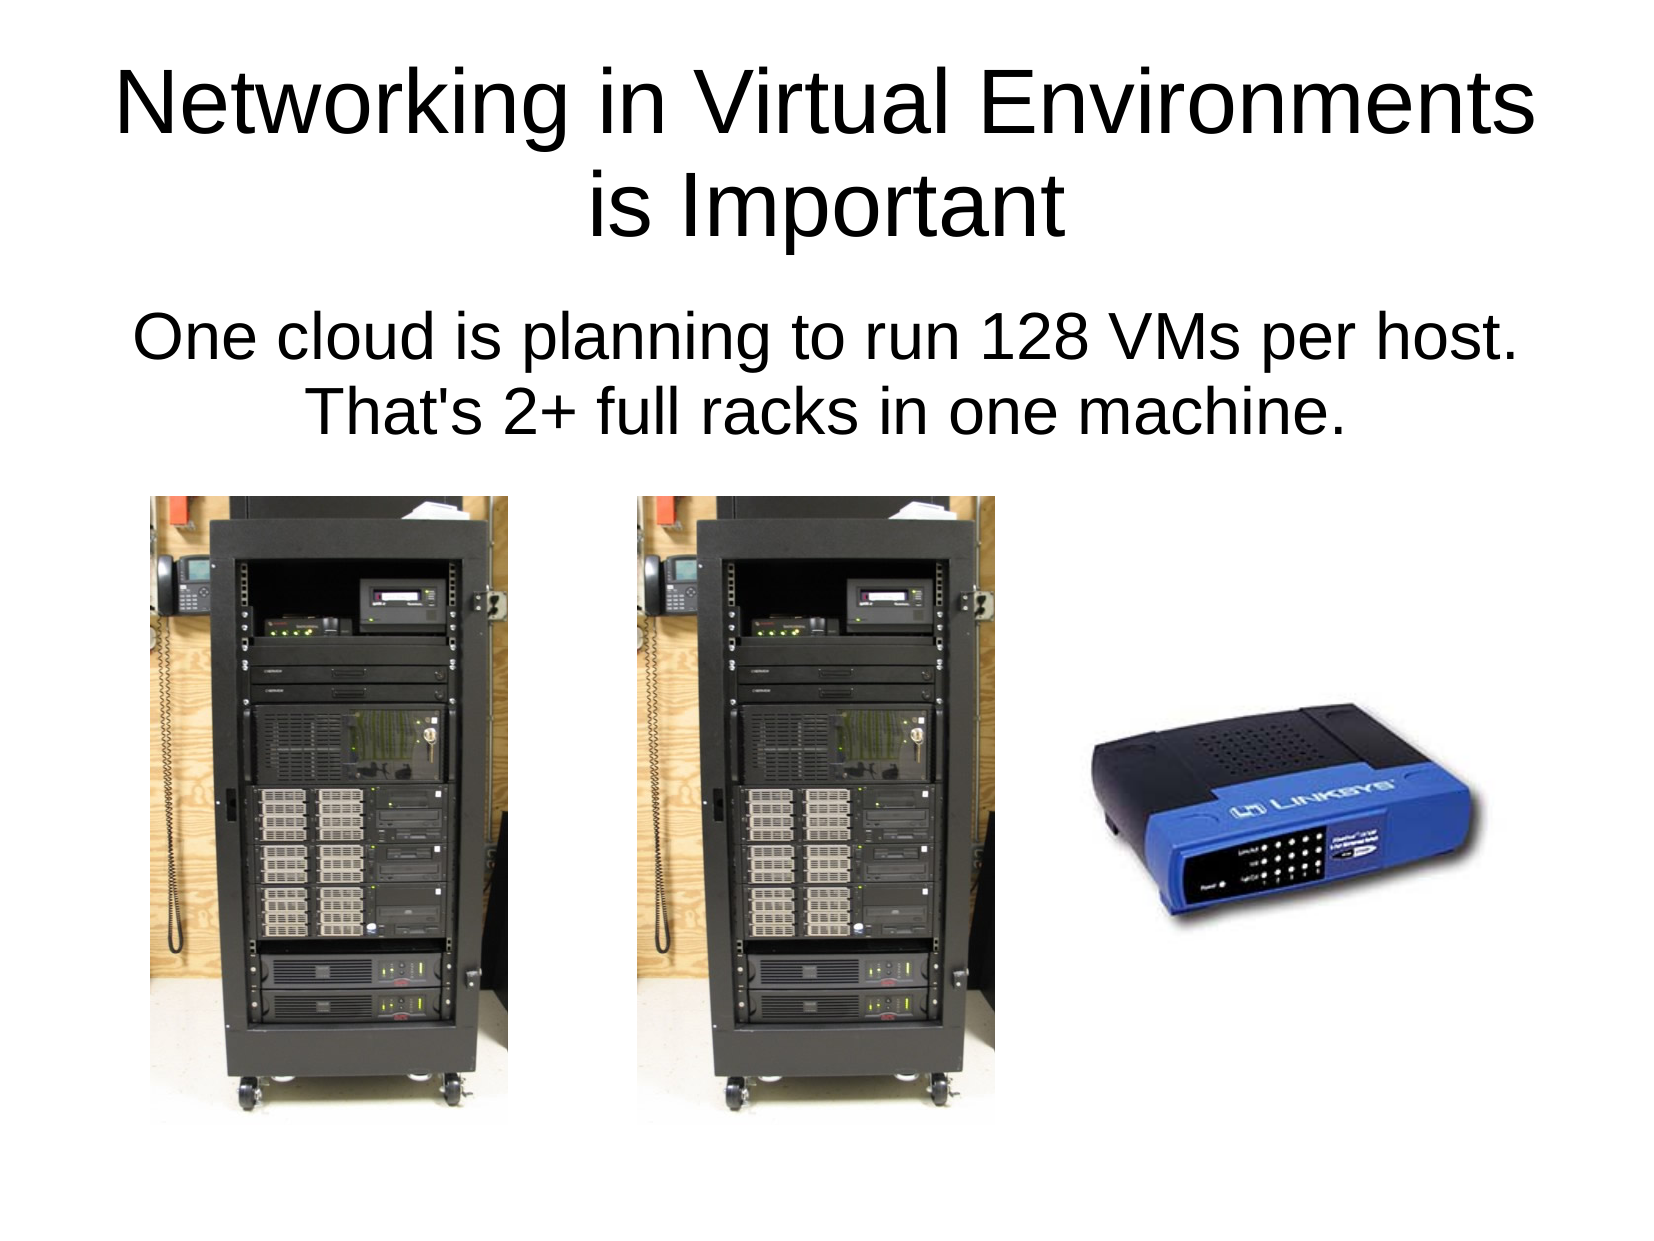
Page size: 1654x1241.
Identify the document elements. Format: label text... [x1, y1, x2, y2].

subtitle One cloud is planning to run 128 VMs per host. That's 2+ full racks in one machine. [82, 297, 1571, 451]
picture [1068, 581, 1538, 1051]
picture [637, 496, 995, 1126]
picture [150, 496, 508, 1126]
title Networking in Virtual Environments is Important [82, 50, 1571, 256]
